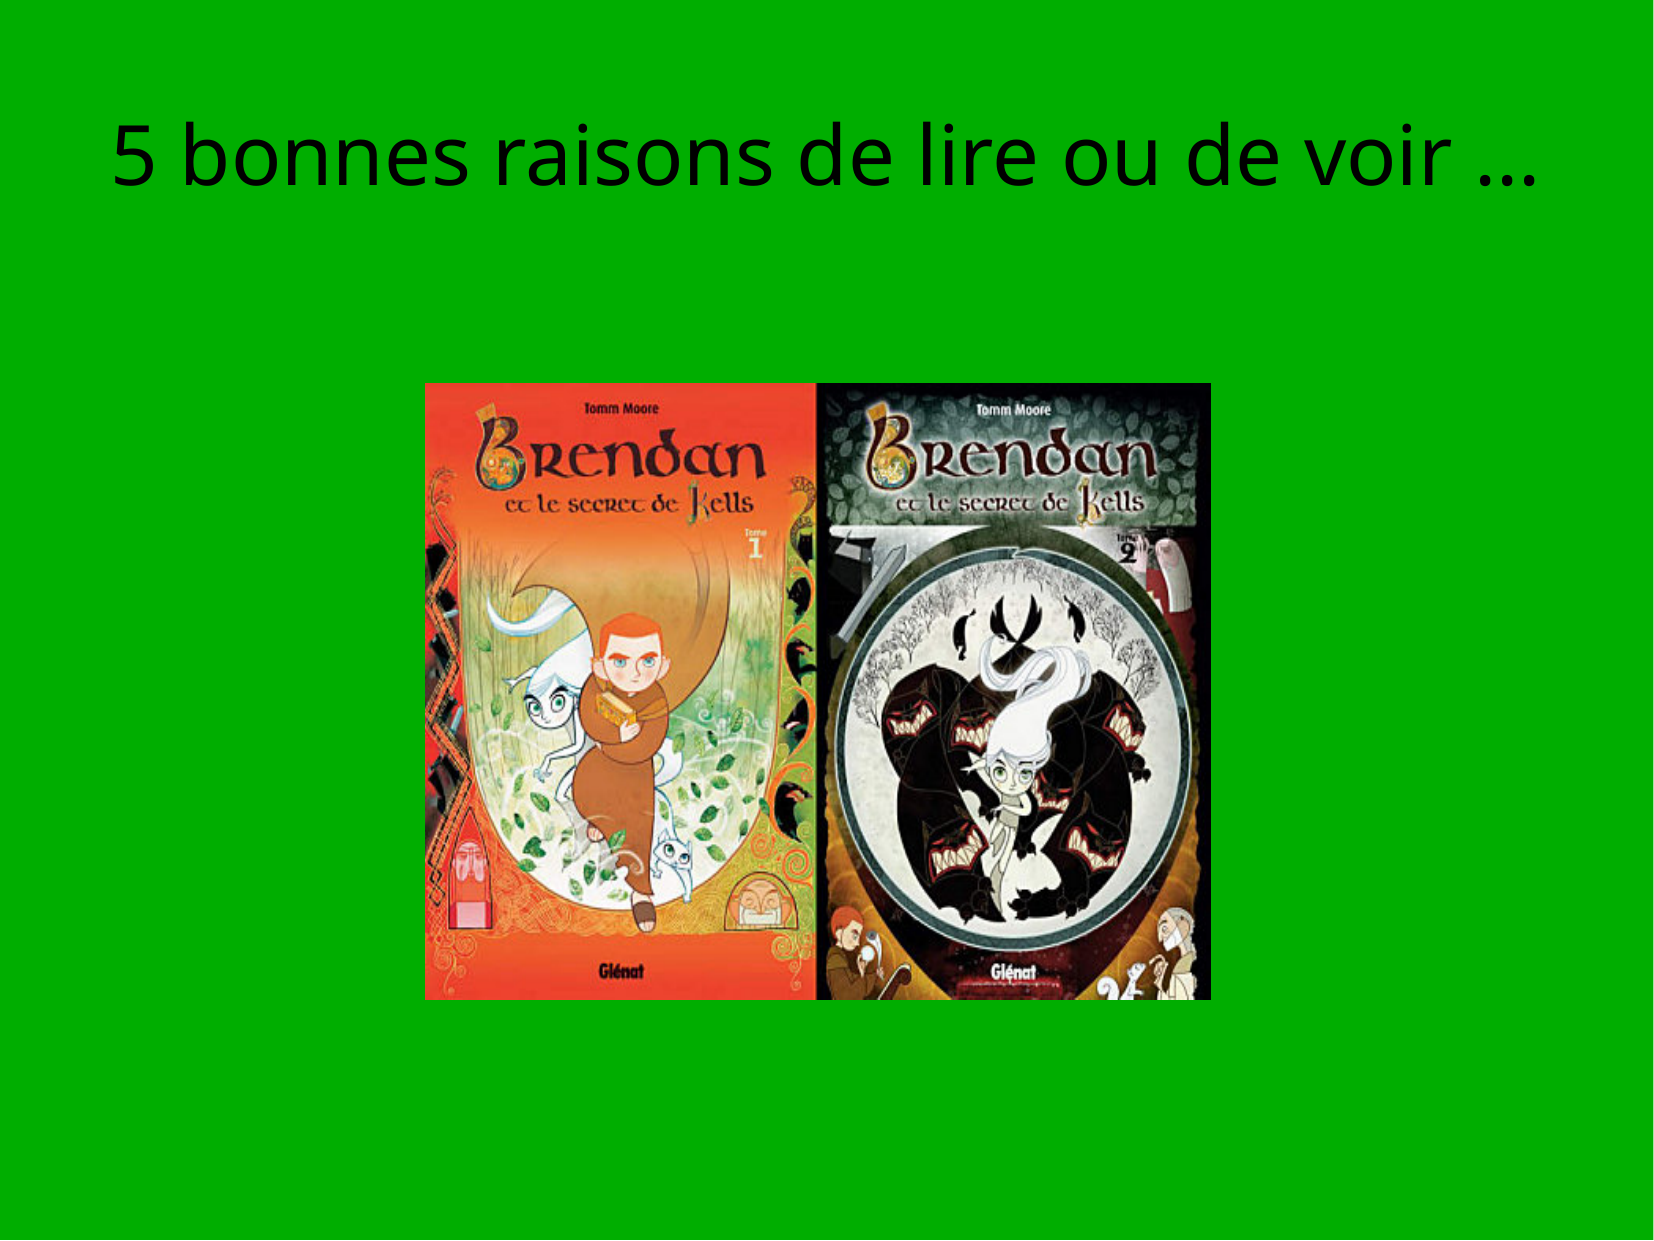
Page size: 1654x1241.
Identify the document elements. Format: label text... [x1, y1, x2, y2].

title 5 bonnes raisons de lire ou de voir ... [82, 49, 1571, 257]
picture [425, 383, 1211, 1000]
